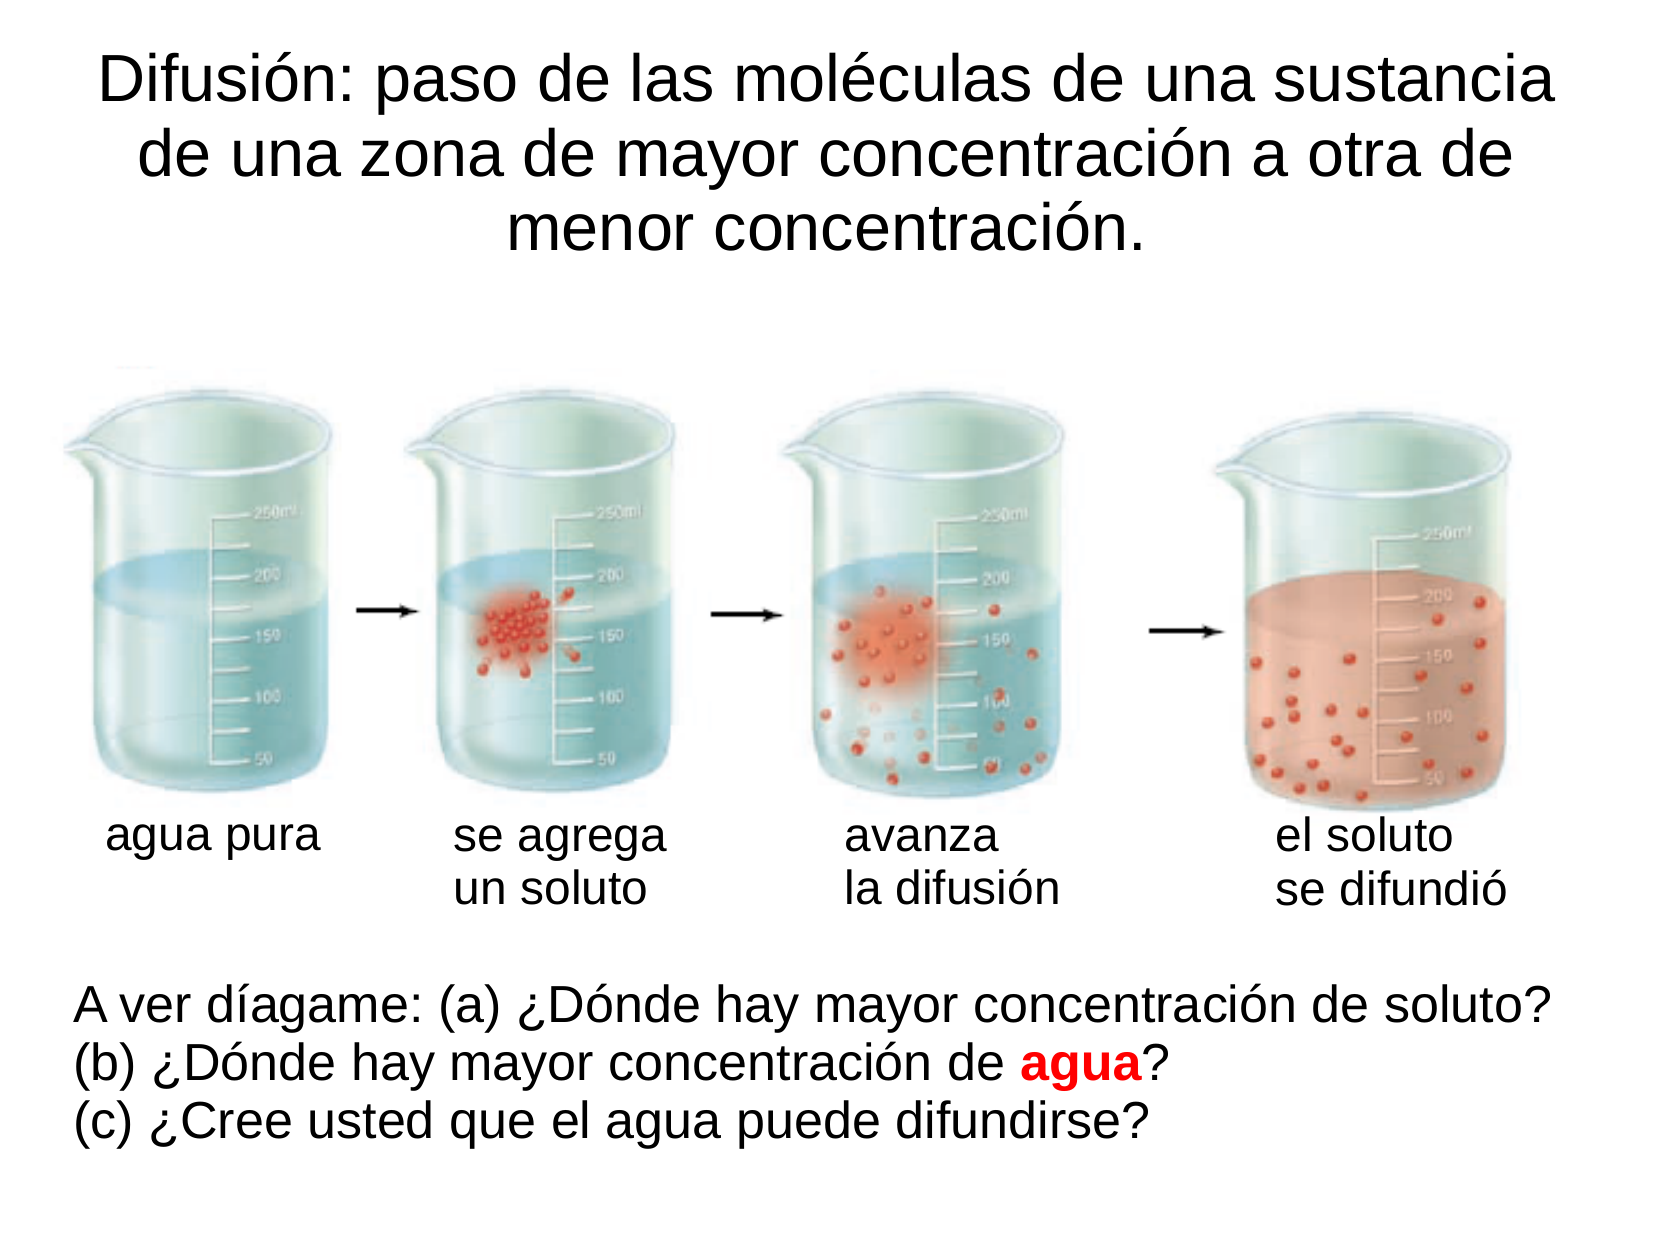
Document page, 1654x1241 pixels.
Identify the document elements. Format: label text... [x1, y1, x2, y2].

text_box A ver díagame: (a) ¿Dónde hay mayor concentración de soluto? (b) ¿Dónde hay mayor concentración de agua? (c) ¿Cree usted que el agua puede difundirse? [59, 968, 1569, 1158]
picture [1133, 389, 1536, 839]
picture [49, 353, 697, 815]
picture [707, 366, 1087, 833]
text_box agua pura [90, 800, 337, 869]
text_box avanza la difusión [829, 800, 1077, 922]
text_box el soluto se difundió [1261, 800, 1524, 922]
text_box se agrega un soluto [438, 800, 696, 922]
title Difusión: paso de las moléculas de una sustancia de una zona de mayor concentración a otra de menor concentración. [82, 40, 1571, 266]
